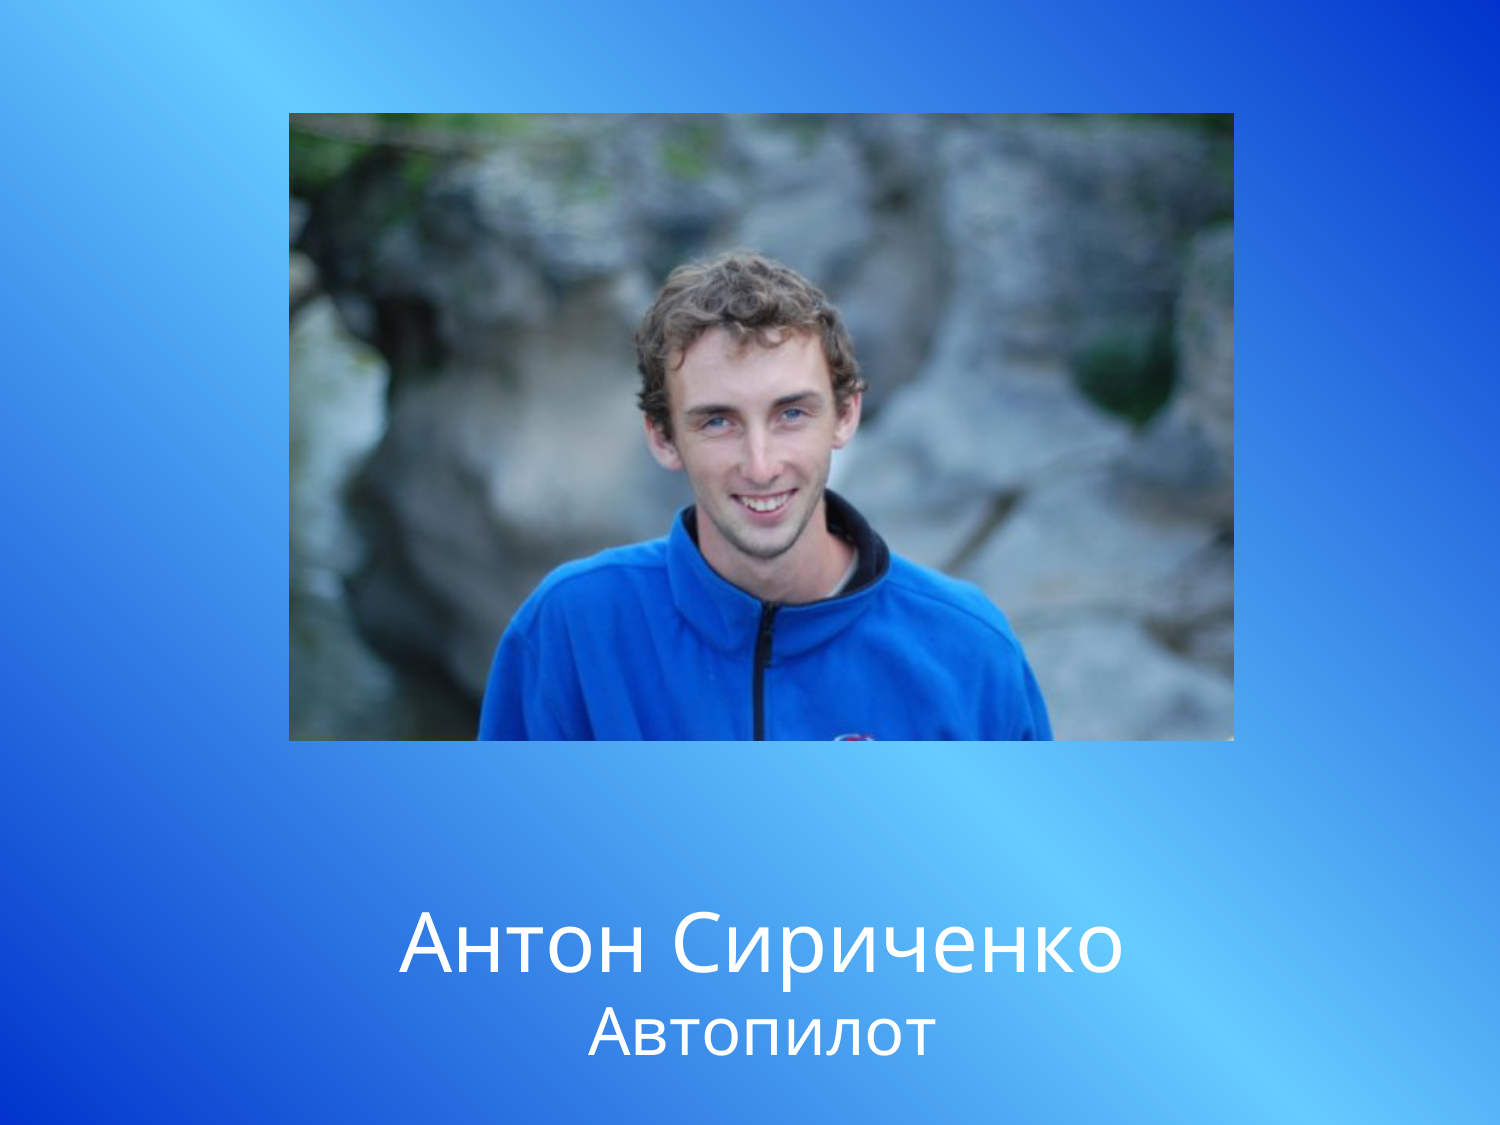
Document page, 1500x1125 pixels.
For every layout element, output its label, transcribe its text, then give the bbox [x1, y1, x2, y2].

text_box Антон Сириченко Автопилот [384, 881, 1142, 1077]
picture [289, 113, 1234, 741]
